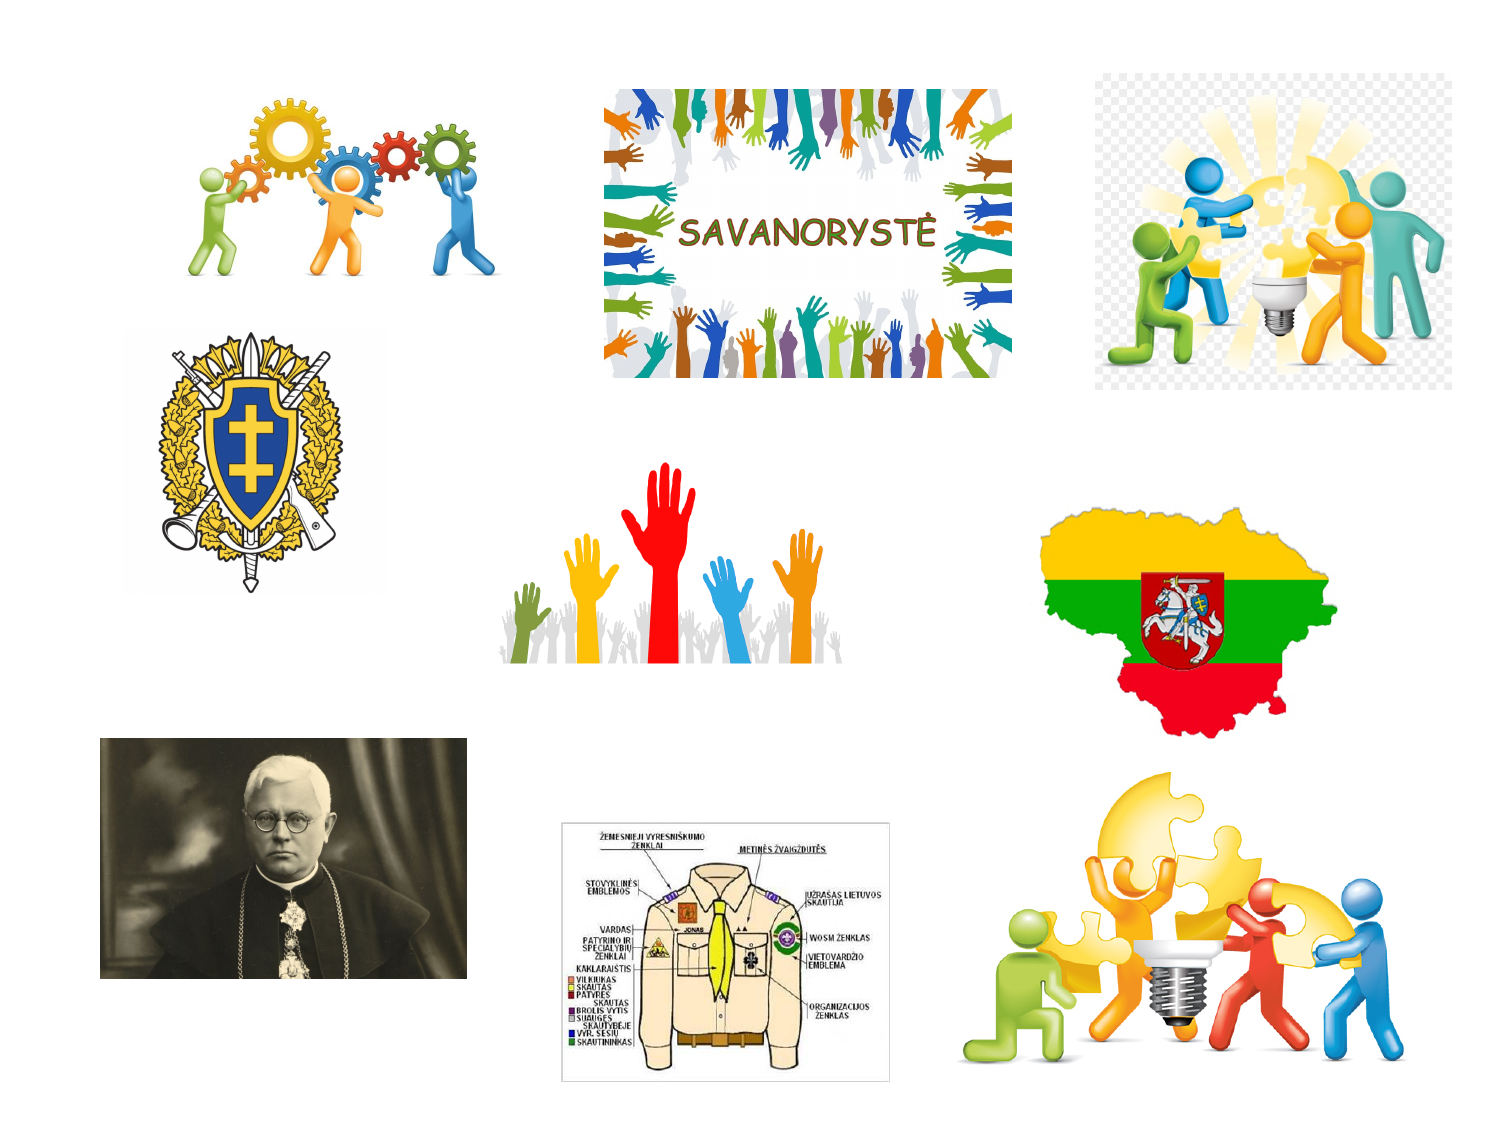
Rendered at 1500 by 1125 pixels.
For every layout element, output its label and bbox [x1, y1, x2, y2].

picture [497, 462, 855, 664]
picture [1095, 73, 1452, 390]
picture [123, 329, 389, 595]
picture [938, 771, 1426, 1065]
picture [100, 738, 467, 979]
picture [1025, 503, 1340, 739]
picture [604, 89, 1012, 378]
picture [183, 78, 504, 296]
picture [561, 822, 890, 1082]
